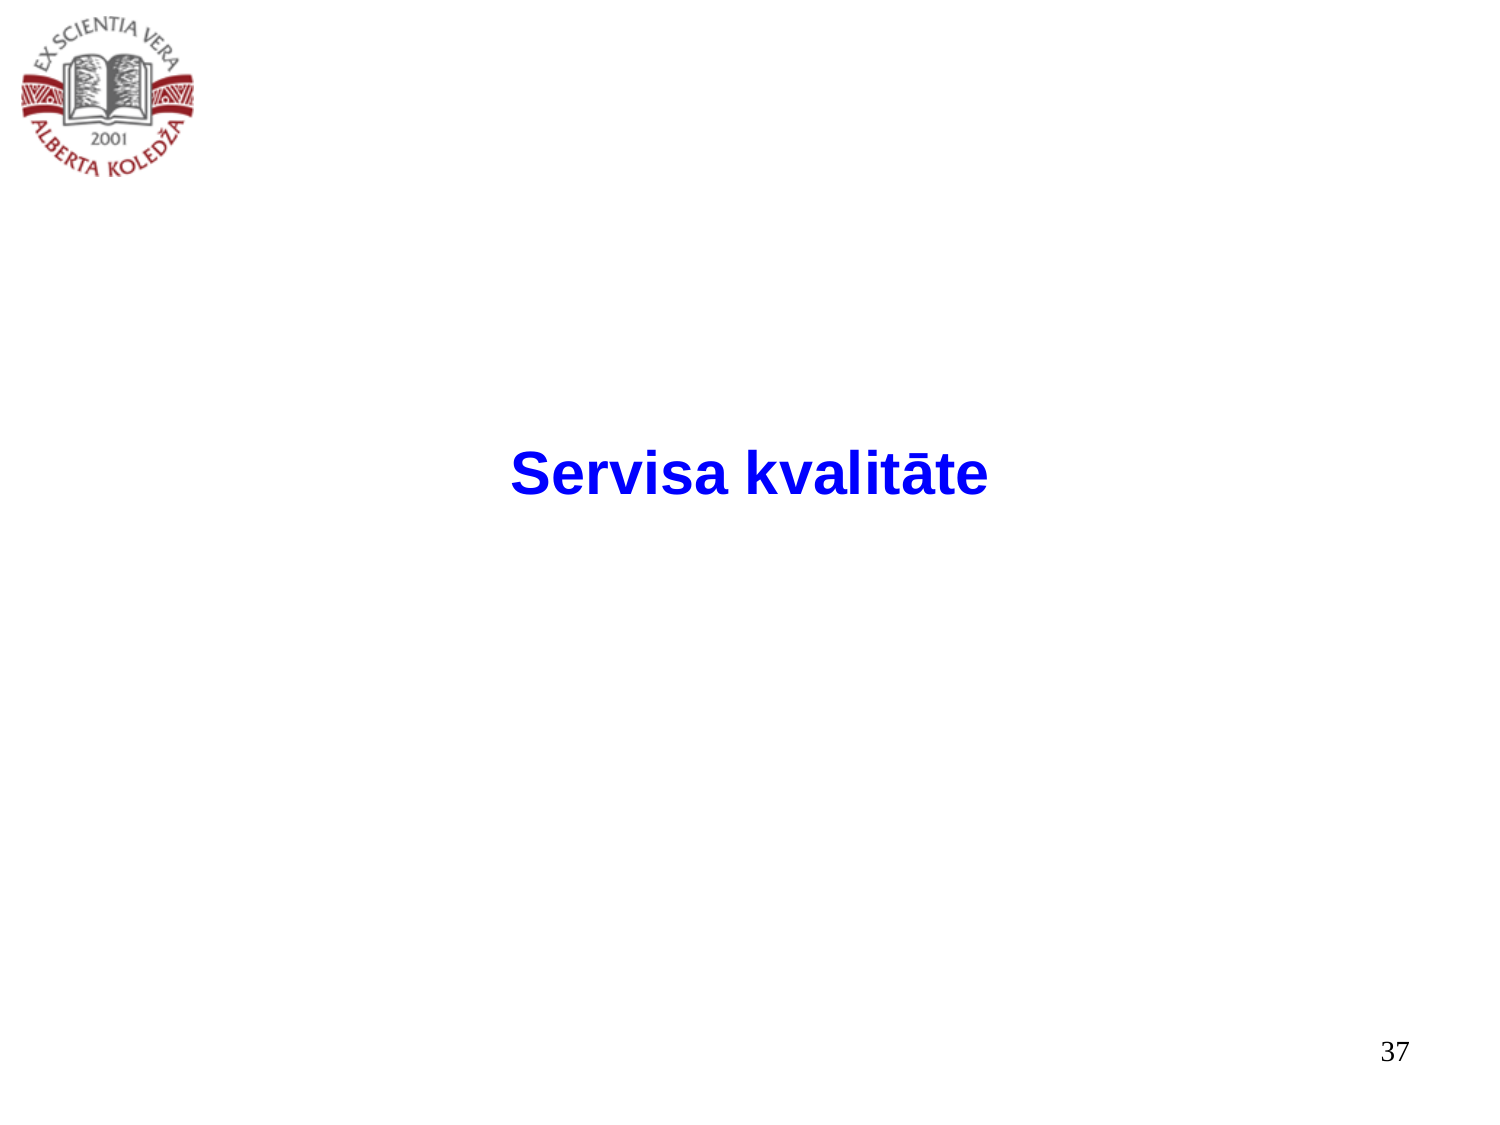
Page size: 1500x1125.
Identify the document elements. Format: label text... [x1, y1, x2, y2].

picture [21, 16, 194, 177]
title Servisa kvalitāte [112, 349, 1388, 591]
text_box <skaitlis> [1074, 1024, 1426, 1103]
